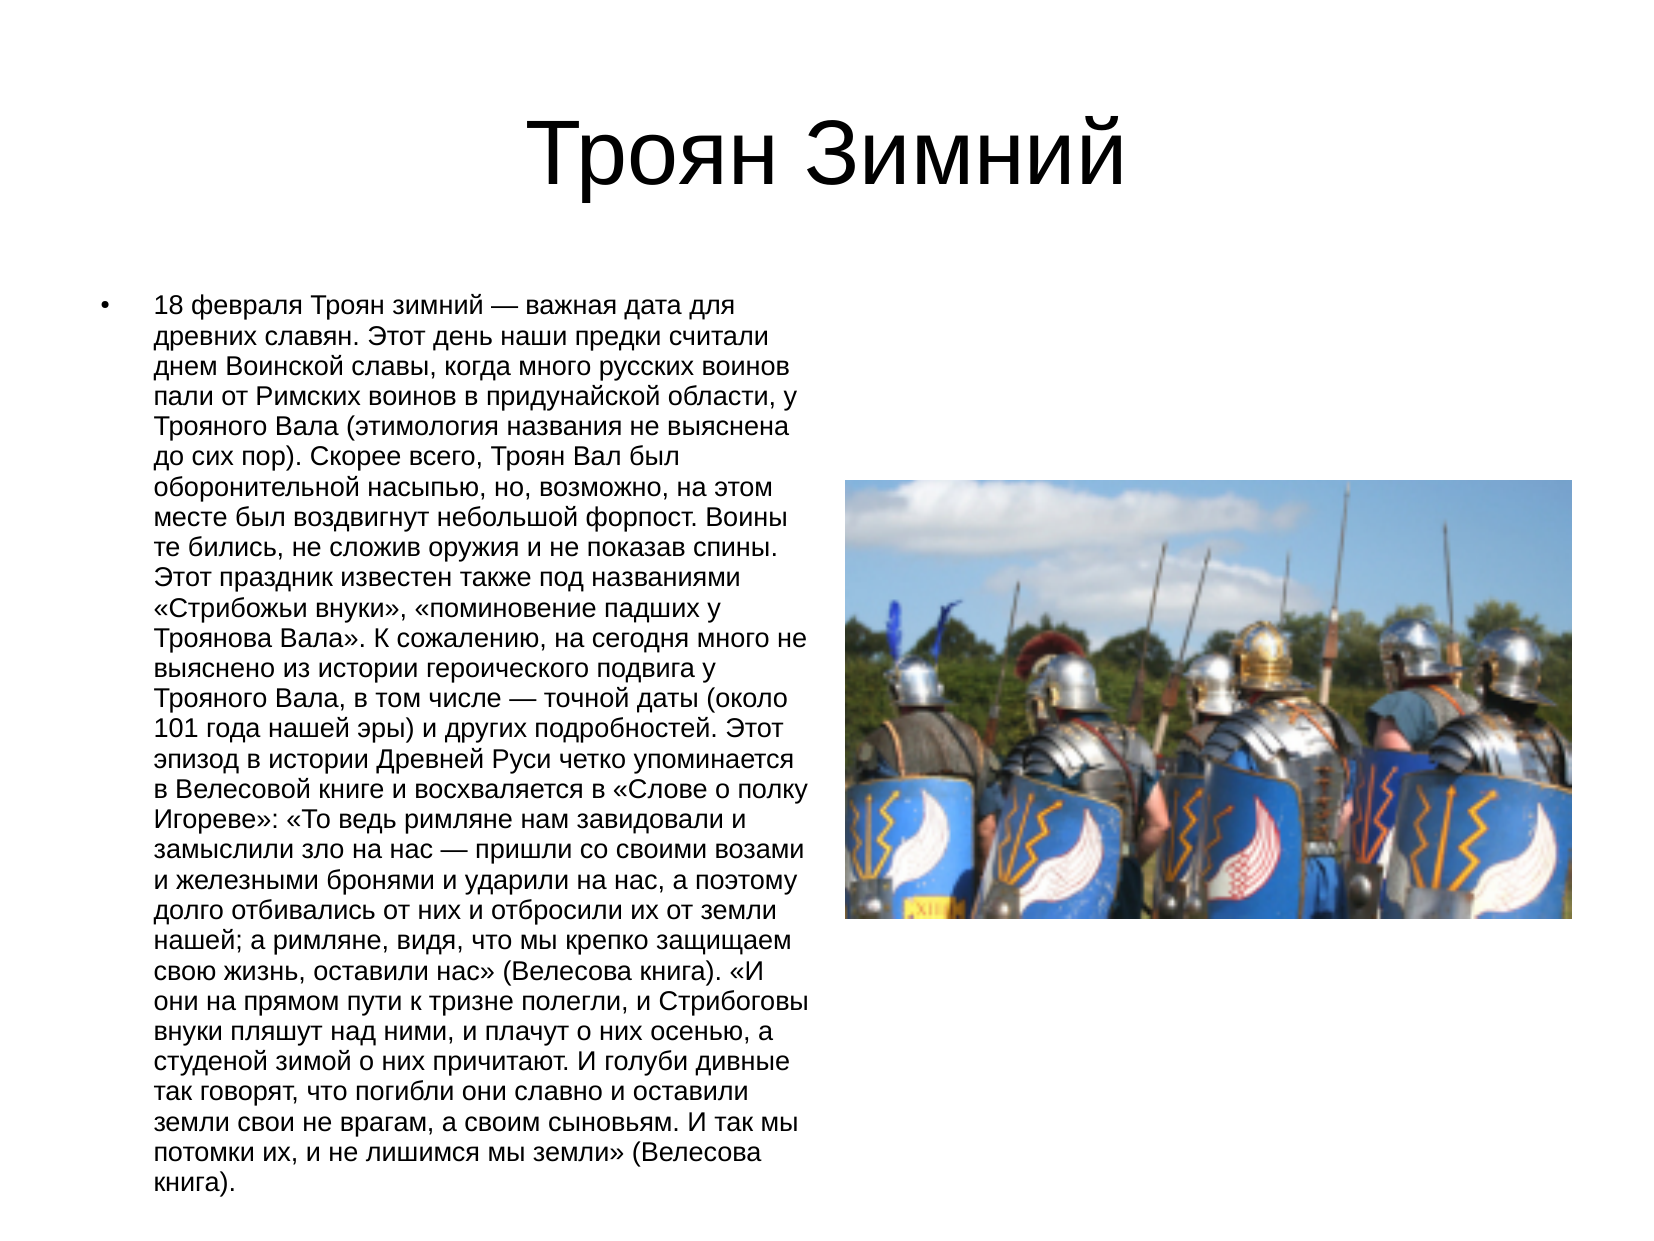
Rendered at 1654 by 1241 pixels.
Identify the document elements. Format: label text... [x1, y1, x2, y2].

list 18 февраля Троян зимний — важная дата для древних славян. Этот день наши предки считали днем Воинской славы, когда много русских воинов пали от Римских воинов в придунайской области, у Трояного Вала (этимология названия не выяснена до сих пор). Скорее всего, Троян Вал был оборонительной насыпью, но, возможно, на этом месте был воздвигнут небольшой форпост. Воины те бились, не сложив оружия и не показав спины. Этот праздник известен также под названиями «Стрибожьи внуки», «поминовение падших у Троянова Вала». К сожалению, на сегодня много не выяснено из истории героического подвига у Трояного Вала, в том числе — точной даты (около 101 года нашей эры) и других подробностей. Этот эпизод в истории Древней Руси четко упоминается в Велесовой книге и восхваляется в «Слове о полку Игореве»: «То ведь римляне нам завидовали и замыслили зло на нас — пришли со своими возами и железными бронями и ударили на нас, а поэтому долго отбивались от них и отбросили их от земли нашей; а римляне, видя, что мы крепко защищаем свою жизнь, оставили нас» (Велесова книга). «И они на прямом пути к тризне полегли, и Стрибоговы внуки пляшут над ними, и плачут о них осенью, а студеной зимой о них причитают. И голуби дивные так говорят, что погибли они славно и оставили земли свои не врагам, а своим сыновьям. И так мы потомки их, и не лишимся мы земли» (Велесова книга). [82, 290, 809, 1191]
picture [845, 480, 1572, 919]
title Троян Зимний [82, 49, 1571, 257]
